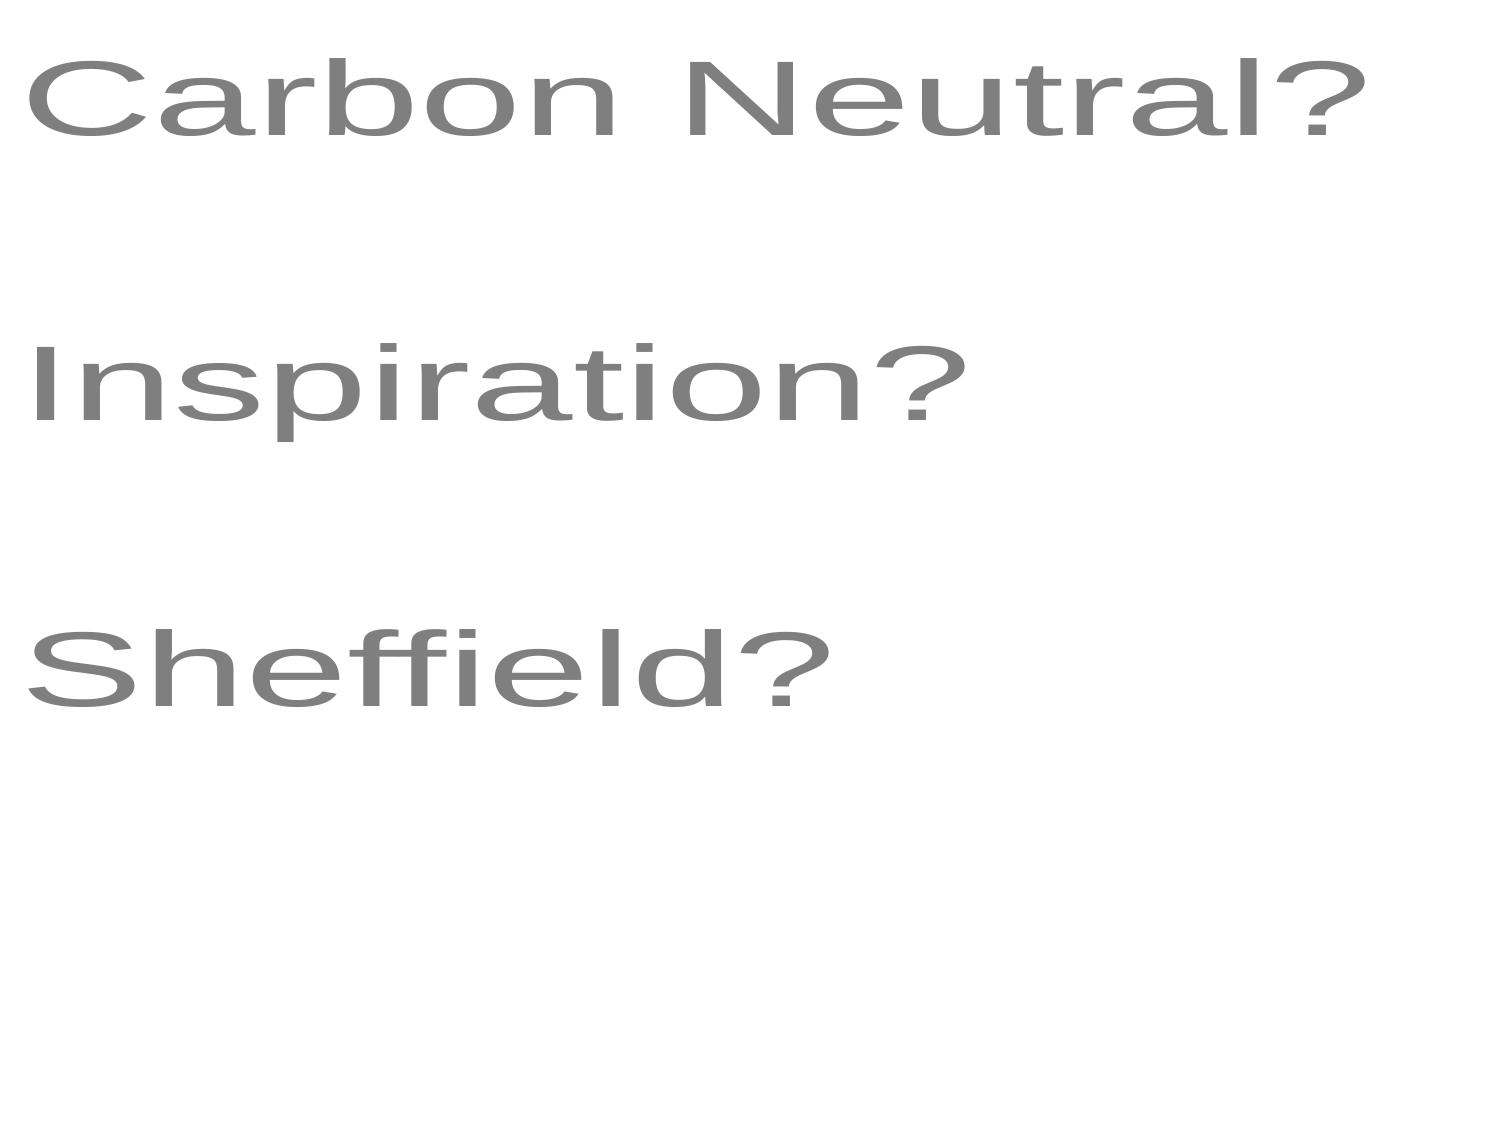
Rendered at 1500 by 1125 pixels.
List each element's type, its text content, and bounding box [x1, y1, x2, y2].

title Carbon Neutral? Inspiration? Sheffield? The way forward? [5, 7, 1500, 1018]
